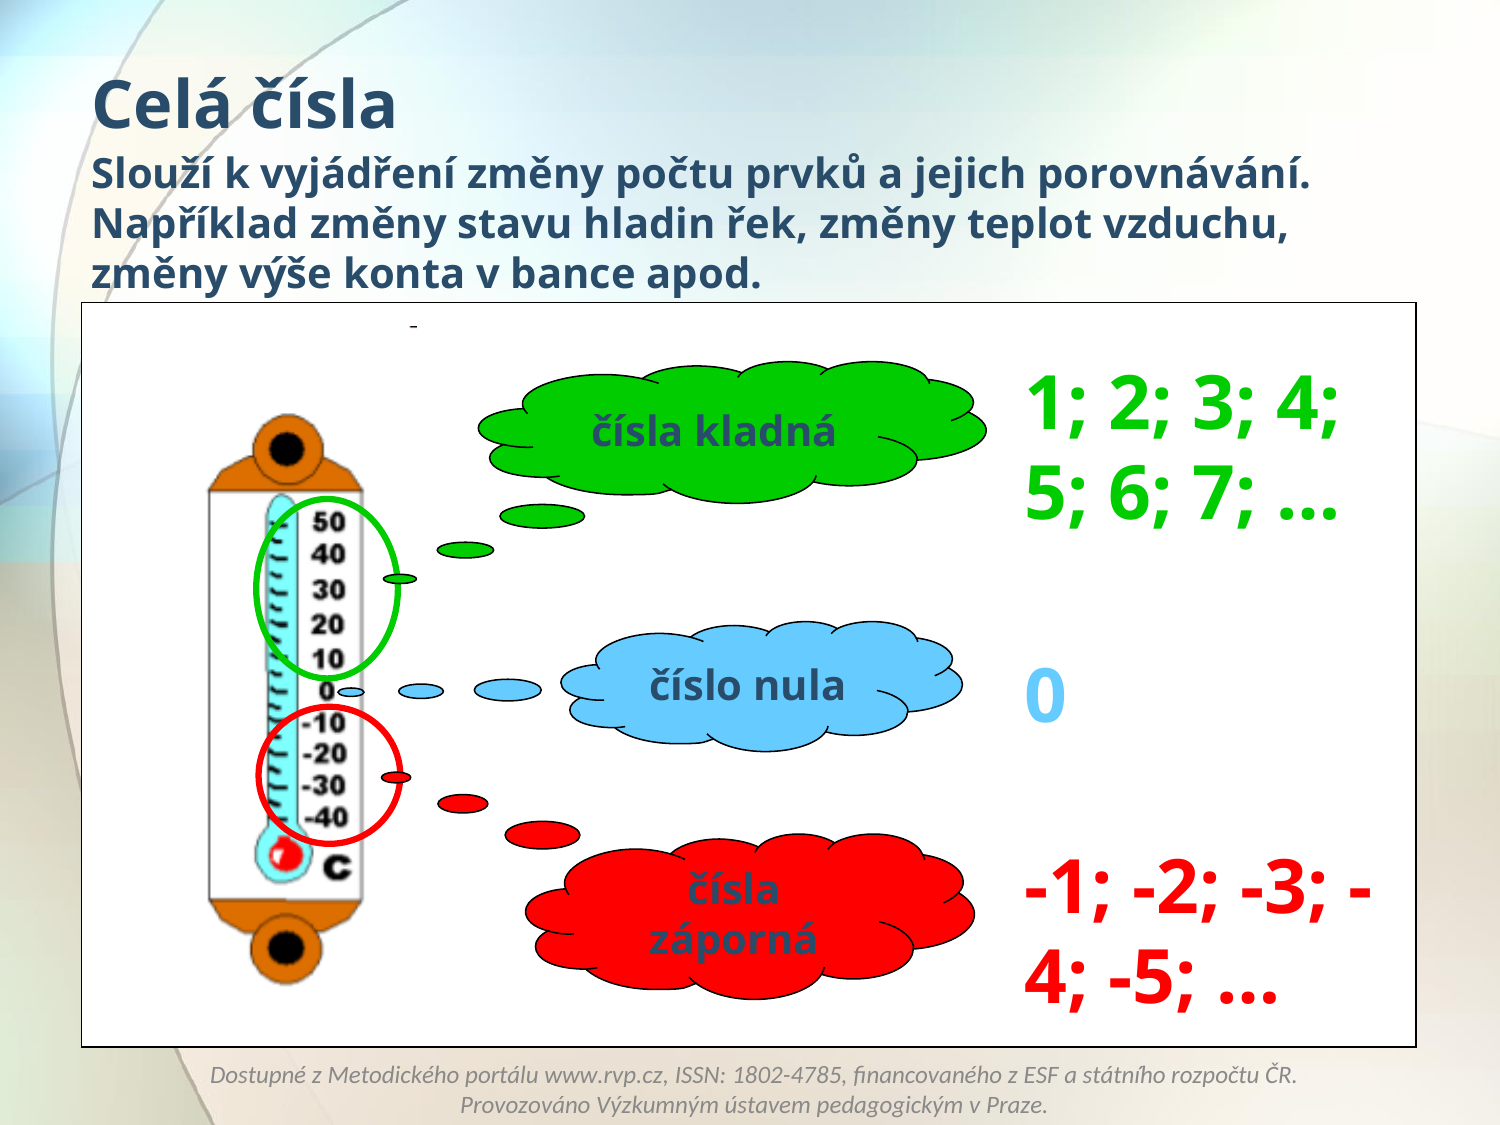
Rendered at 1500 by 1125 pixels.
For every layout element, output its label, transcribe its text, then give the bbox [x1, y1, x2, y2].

text_box [81, 302, 1417, 1047]
text_box 0 [1009, 645, 1377, 740]
text_box čísla záporná [525, 834, 975, 1000]
text_box čísla kladná [478, 361, 987, 504]
text_box Celá čísla [76, 54, 1424, 149]
text_box čísla záporná [381, 772, 411, 783]
text_box -1; -2; -3; -4; -5; … [1009, 881, 1412, 977]
text_box Slouží k vyjádření změny počtu prvků a jejich porovnávání. Například změny stavu hladin řek, změny teplot vzduchu, změny výše konta v bance apod. [76, 174, 1424, 270]
picture [0, 0, 1500, 1125]
text_box čísla kladná [383, 574, 417, 584]
text_box číslo nula [337, 687, 365, 697]
text_box čísla záporná [437, 794, 488, 813]
text_box číslo nula [474, 679, 542, 701]
text_box čísla záporná [505, 821, 580, 849]
text_box 1; 2; 3; 4; 5; 6; 7; … [1009, 397, 1412, 492]
text_box čísla kladná [499, 504, 585, 529]
text_box číslo nula [398, 684, 444, 699]
text_box číslo nula [560, 621, 963, 752]
text_box čísla kladná [437, 542, 494, 558]
